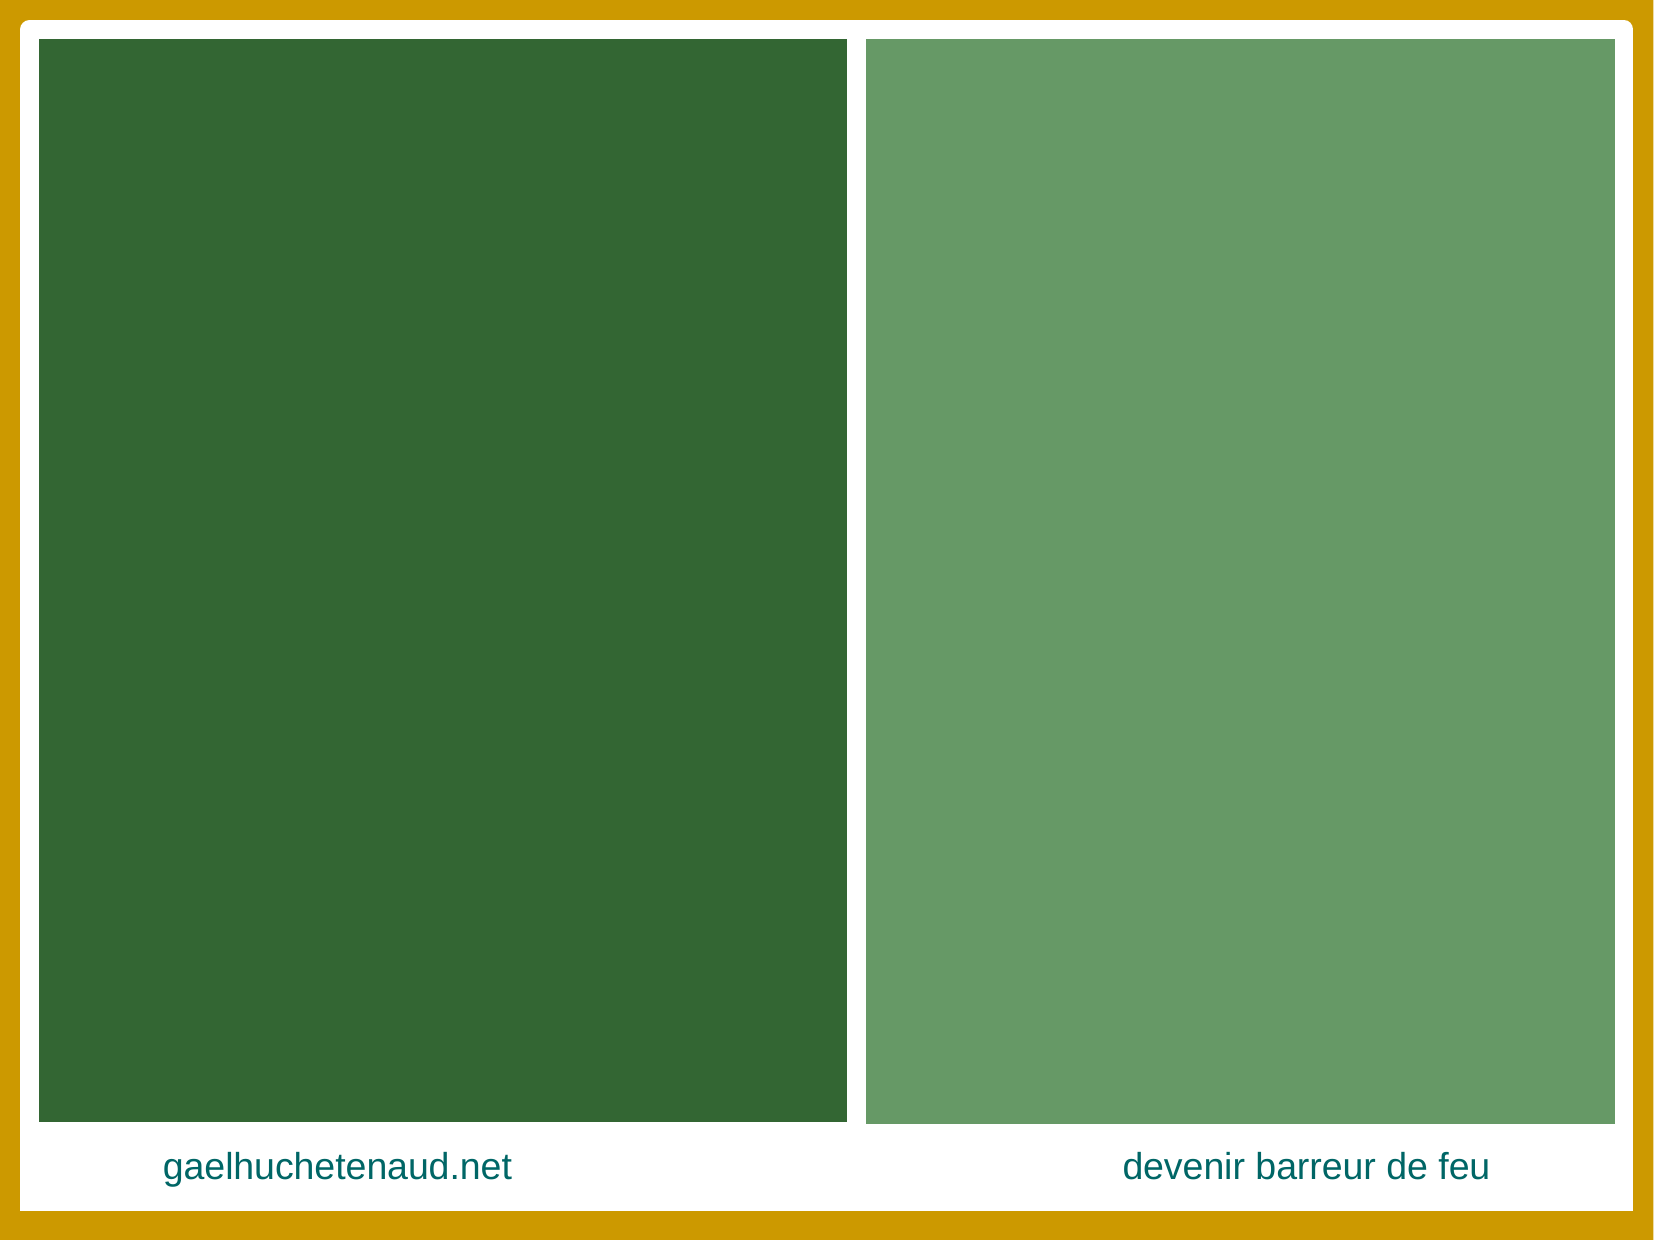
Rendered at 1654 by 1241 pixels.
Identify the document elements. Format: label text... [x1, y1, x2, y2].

text_box [29, 29, 1625, 1134]
text_box gaelhuchetenaud.net devenir barreur de feu [20, 1122, 1633, 1211]
